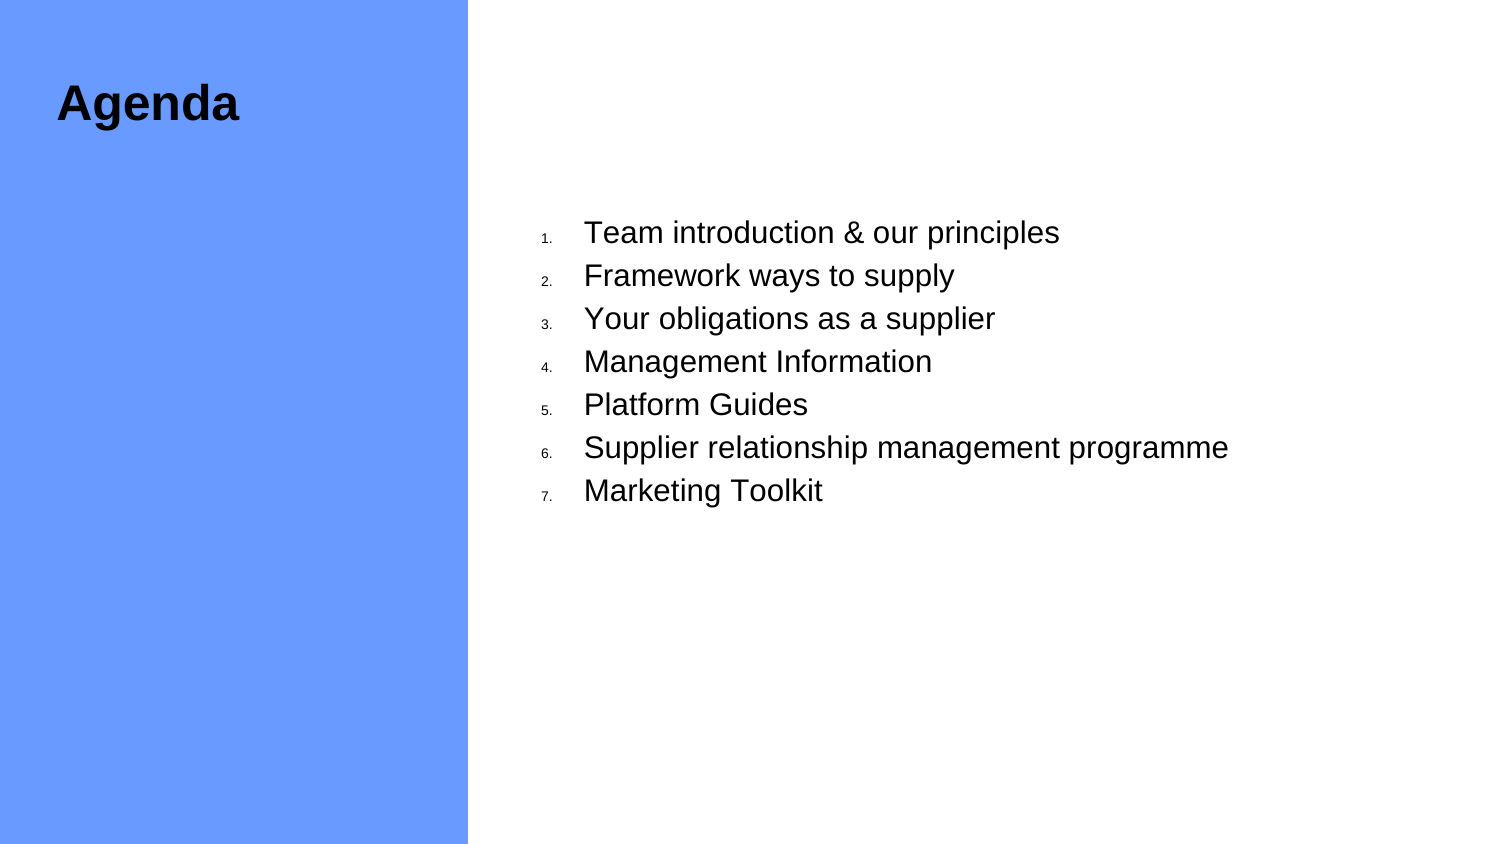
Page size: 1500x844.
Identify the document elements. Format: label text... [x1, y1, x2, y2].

title Agenda [56, 70, 433, 259]
title Team introduction & our principles Framework ways to supply Your obligations as a supplier Management Information Platform Guides Supplier relationship management programme Marketing Toolkit [514, 70, 1407, 773]
